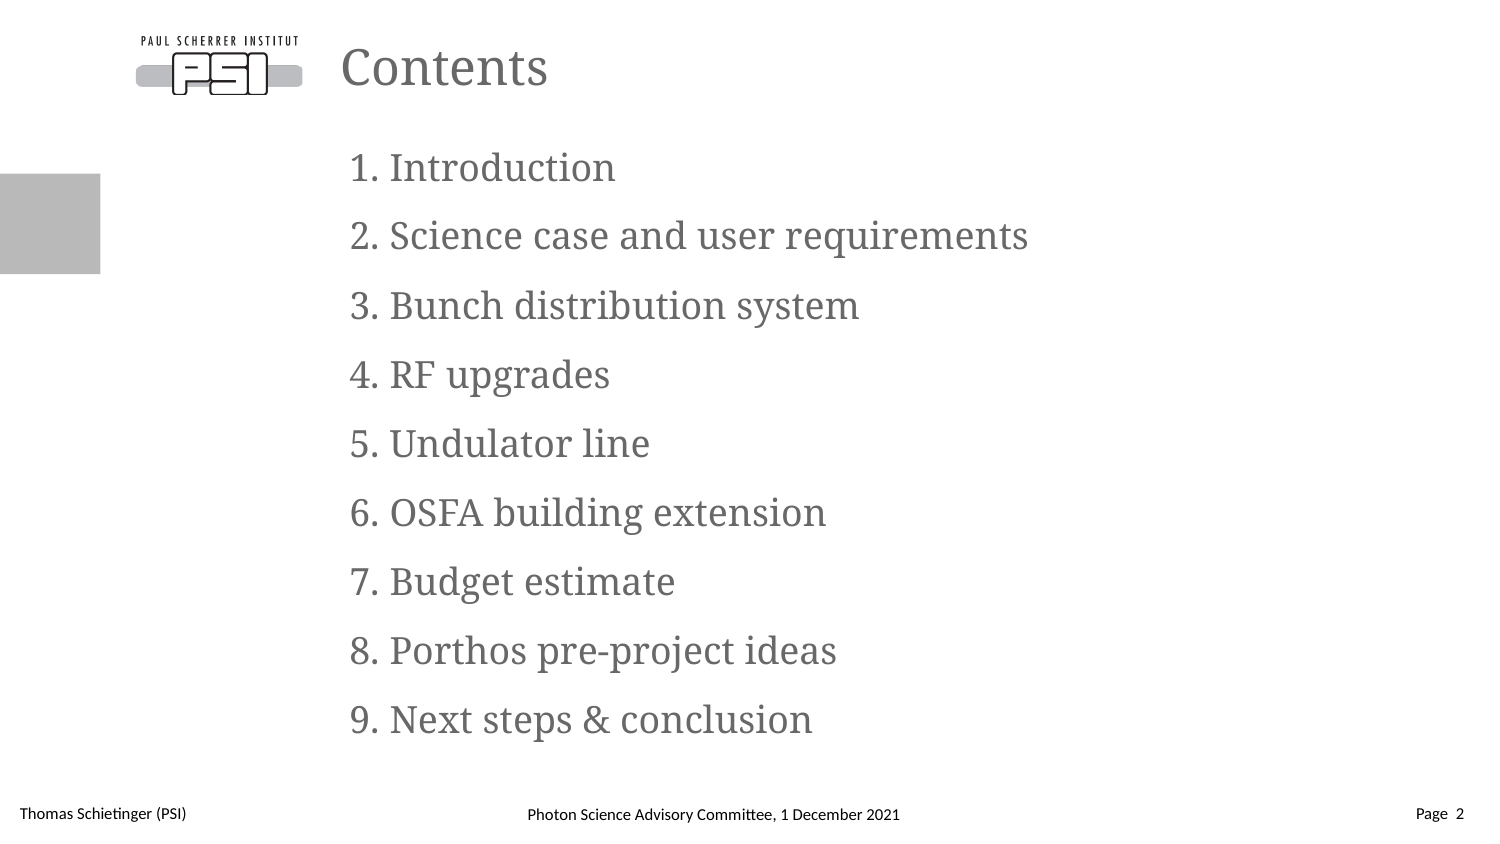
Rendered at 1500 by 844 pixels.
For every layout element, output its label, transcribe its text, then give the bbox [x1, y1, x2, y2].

list 1. Introduction 2. Science case and user requirements 3. Bunch distribution system 4. RF upgrades 5. Undulator line 6. OSFA building extension 7. Budget estimate 8. Porthos pre-project ideas 9. Next steps & conclusion [349, 143, 1046, 759]
title Contents [340, 35, 1442, 98]
